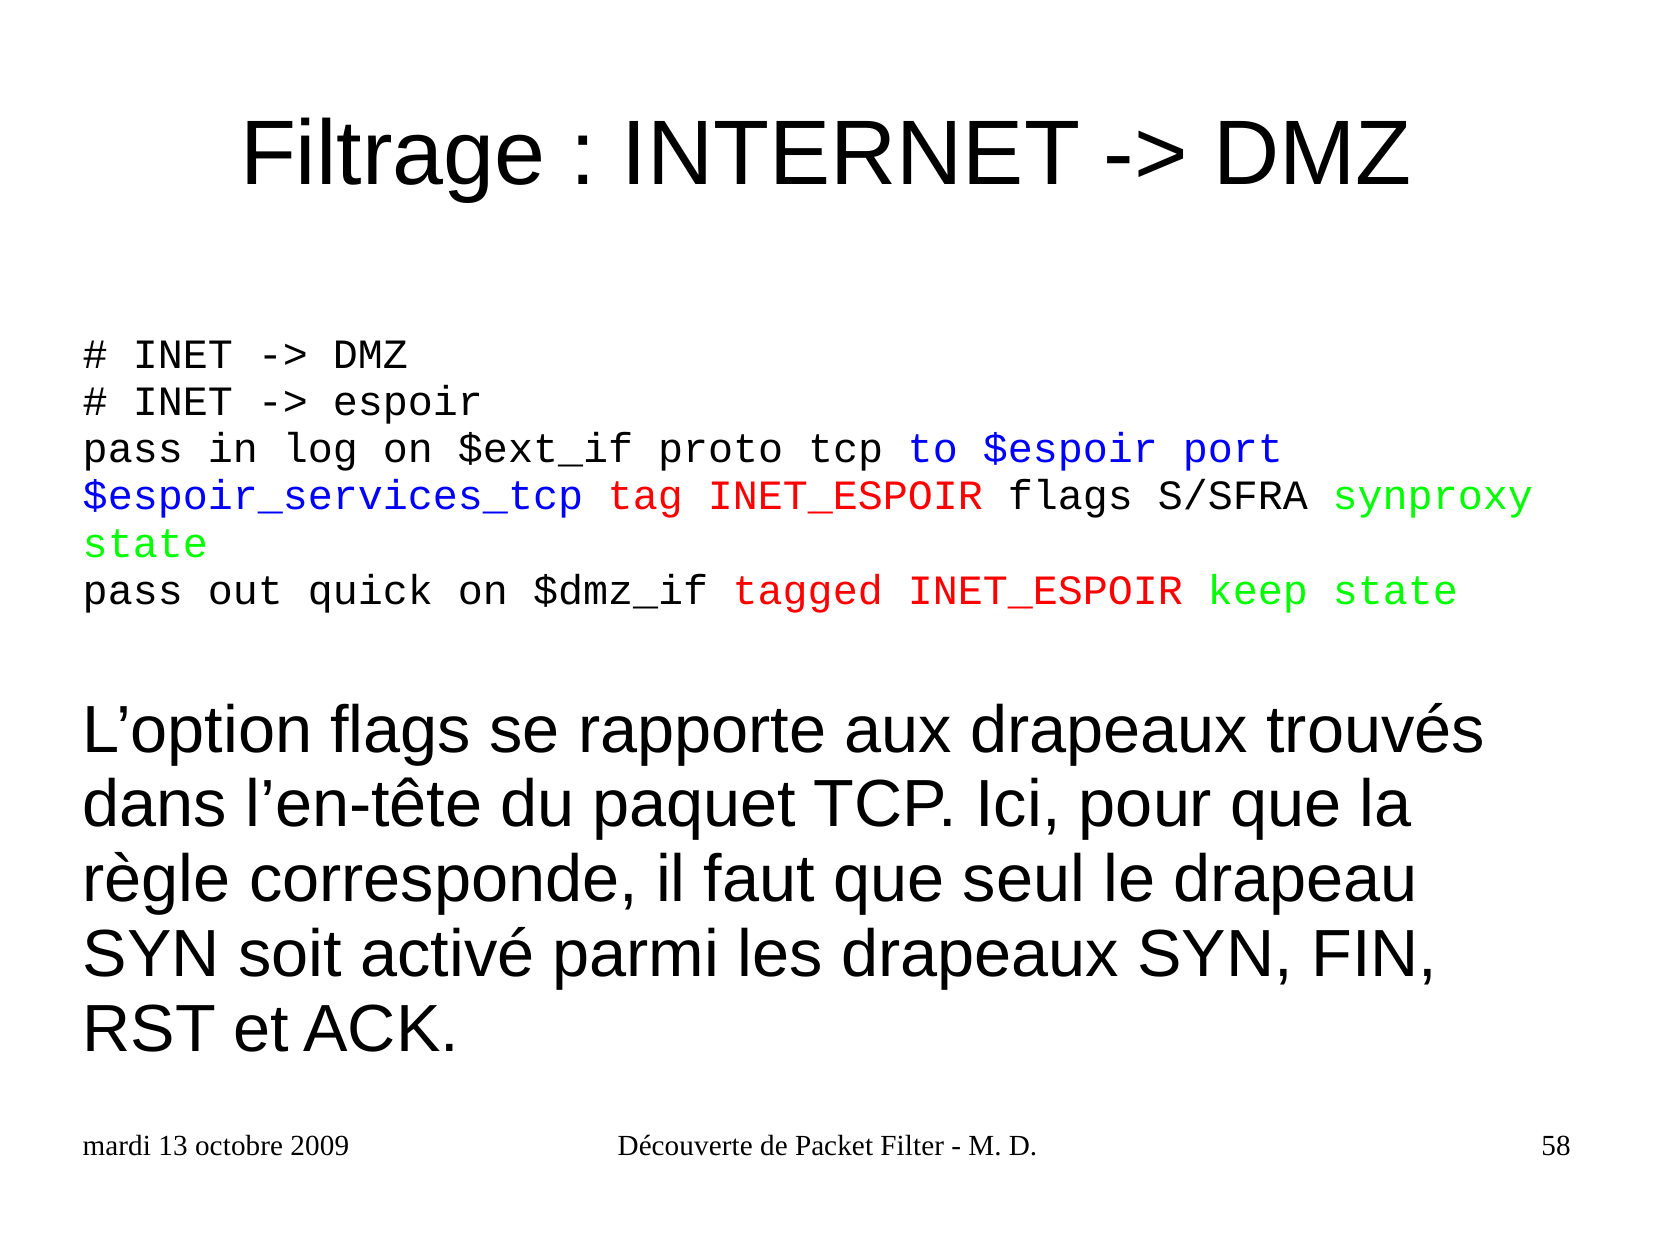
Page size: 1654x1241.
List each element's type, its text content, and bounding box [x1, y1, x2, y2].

subtitle # INET -> DMZ # INET -> espoir pass in log on $ext_if proto tcp to $espoir port $espoir_services_tcp tag INET_ESPOIR flags S/SFRA synproxy state pass out quick on $dmz_if tagged INET_ESPOIR keep state L’option flags se rapporte aux drapeaux trouvés dans l’en-tête du paquet TCP. Ici, pour que la règle corresponde, il faut que seul le drapeau SYN soit activé parmi les drapeaux SYN, FIN, RST et ACK. [82, 297, 1571, 1102]
title Filtrage : INTERNET -> DMZ [82, 56, 1571, 250]
